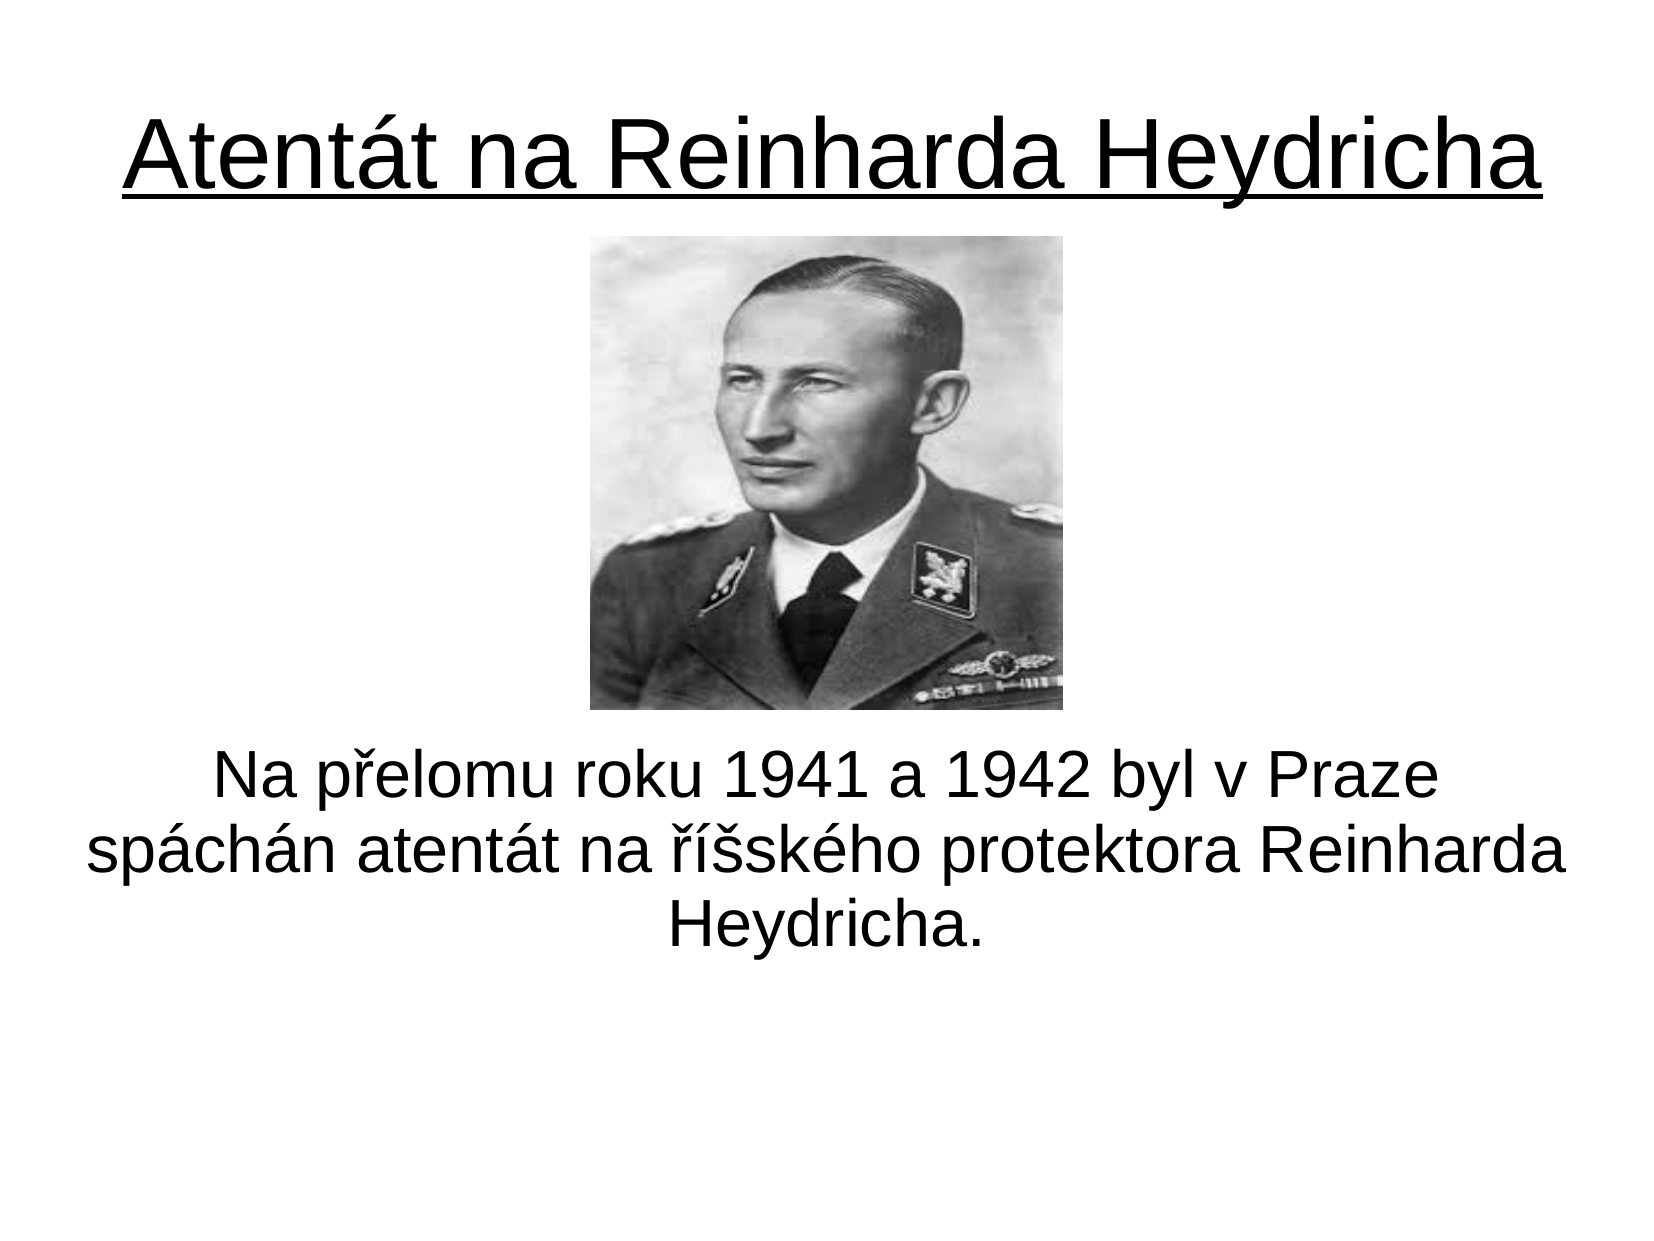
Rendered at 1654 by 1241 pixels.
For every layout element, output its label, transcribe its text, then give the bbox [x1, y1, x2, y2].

subtitle Na přelomu roku 1941 a 1942 byl v Praze spáchán atentát na říšského protektora Reinharda Heydricha. [82, 290, 1571, 1109]
title Atentát na Reinharda Heydricha [88, 0, 1577, 527]
picture [590, 236, 1063, 710]
